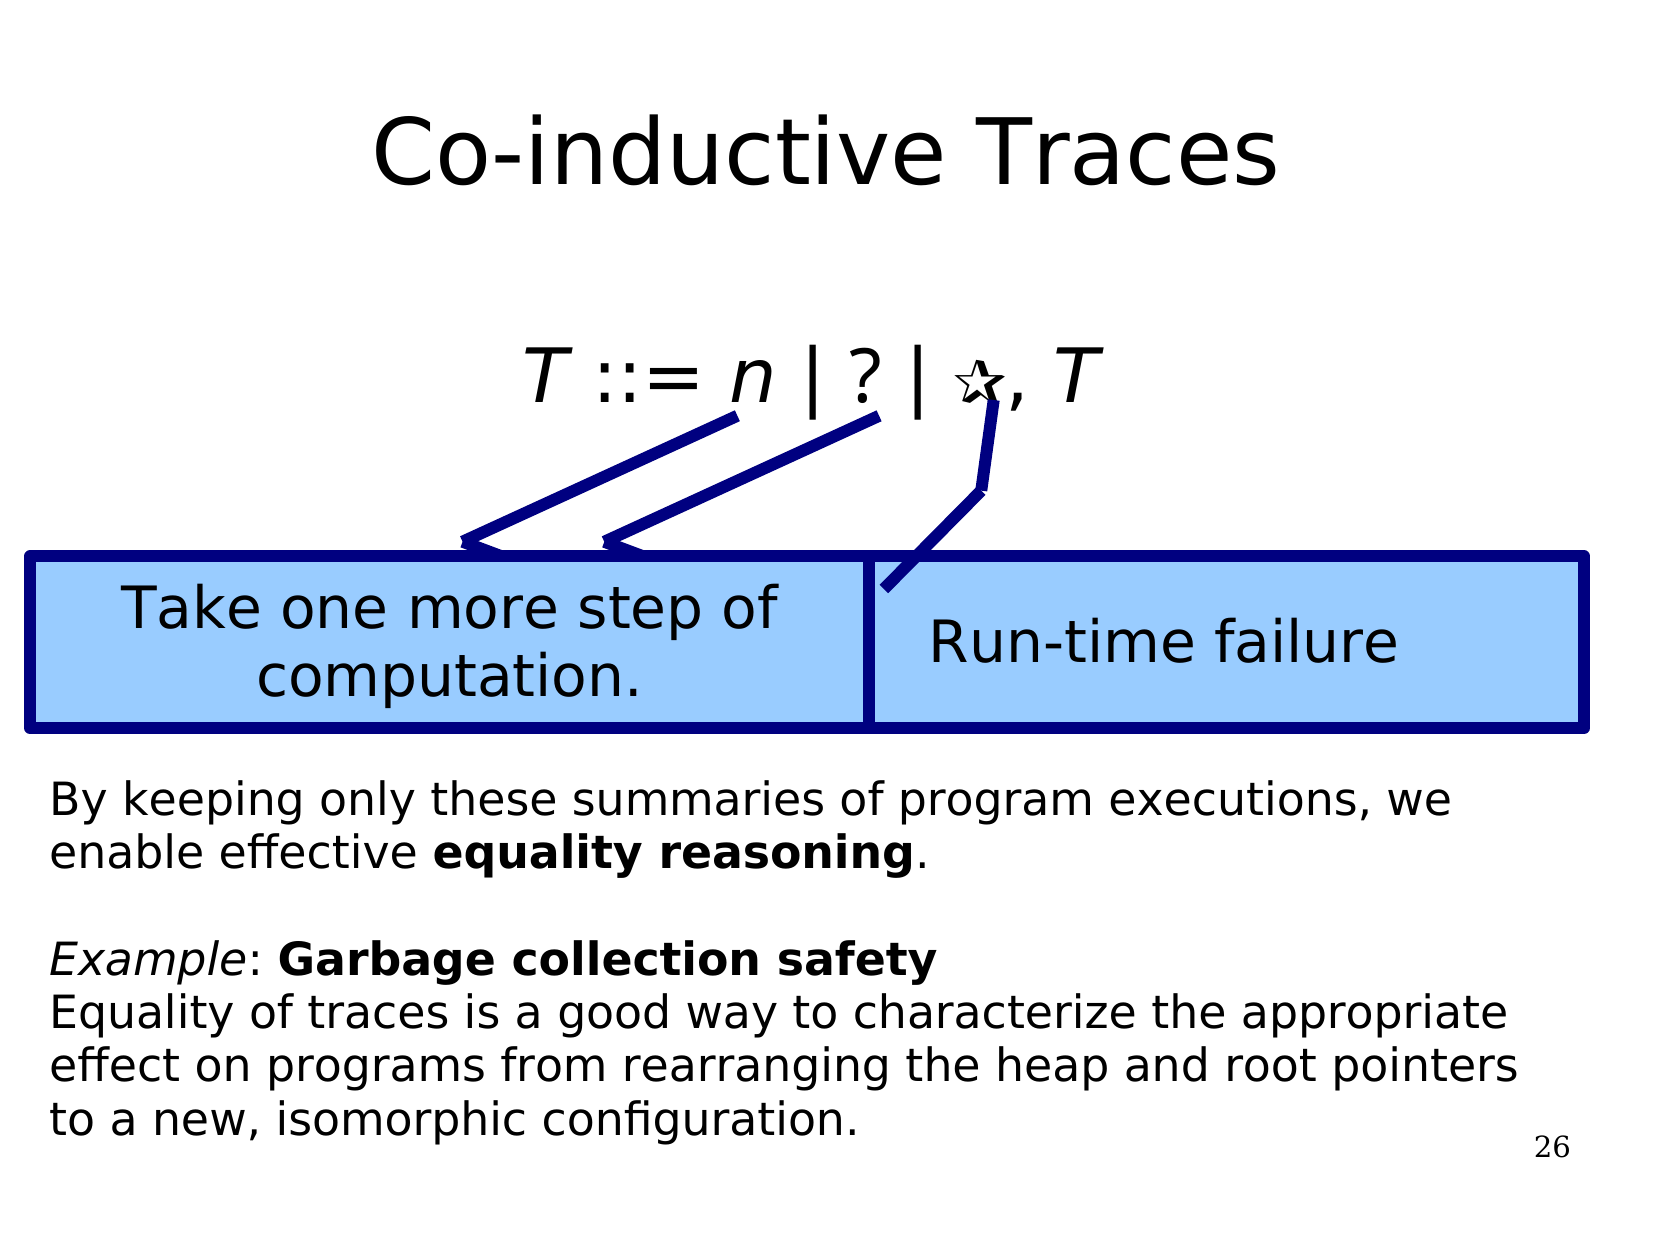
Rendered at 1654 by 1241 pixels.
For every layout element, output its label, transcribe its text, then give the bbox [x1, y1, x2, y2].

text_box By keeping only these summaries of program executions, we enable effective equality reasoning. Example: Garbage collection safety Equality of traces is a good way to characterize the appropriate effect on programs from rearranging the heap and root pointers to a new, isomorphic configuration. [34, 765, 1591, 1154]
text_box Run-time failure [869, 556, 1584, 728]
title Co-inductive Traces [82, 56, 1571, 250]
text_box Take one more step of computation. [30, 556, 869, 728]
text_box T ::= n | ? | ✰, T [508, 314, 1146, 471]
